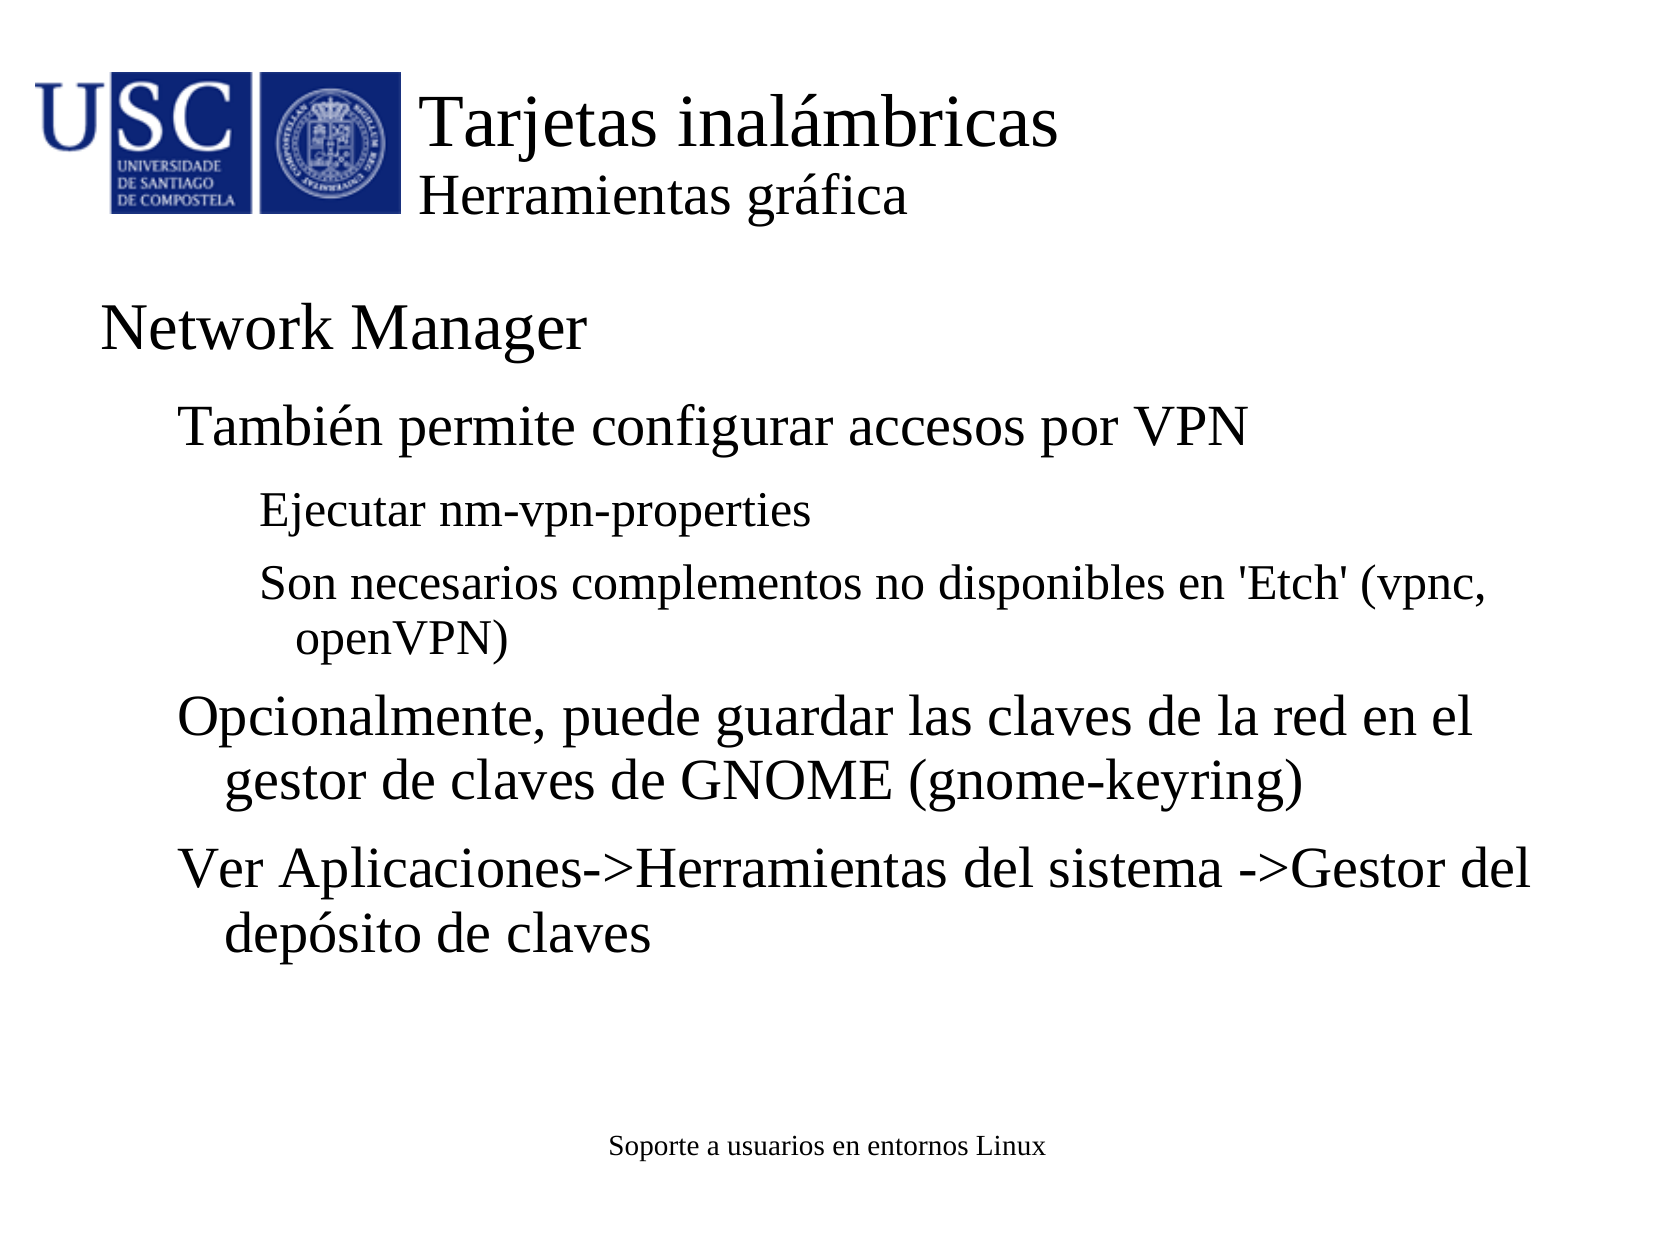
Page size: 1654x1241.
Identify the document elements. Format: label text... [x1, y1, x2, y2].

picture [35, 72, 401, 214]
list Network Manager También permite configurar accesos por VPN Ejecutar nm-vpn-properties Son necesarios complementos no disponibles en 'Etch' (vpnc, openVPN) Opcionalmente, puede guardar las claves de la red en el gestor de claves de GNOME (gnome-keyring) Ver Aplicaciones->Herramientas del sistema ->Gestor del depósito de claves [82, 290, 1571, 1109]
title Tarjetas inalámbricas Herramientas gráfica [418, 49, 1571, 257]
